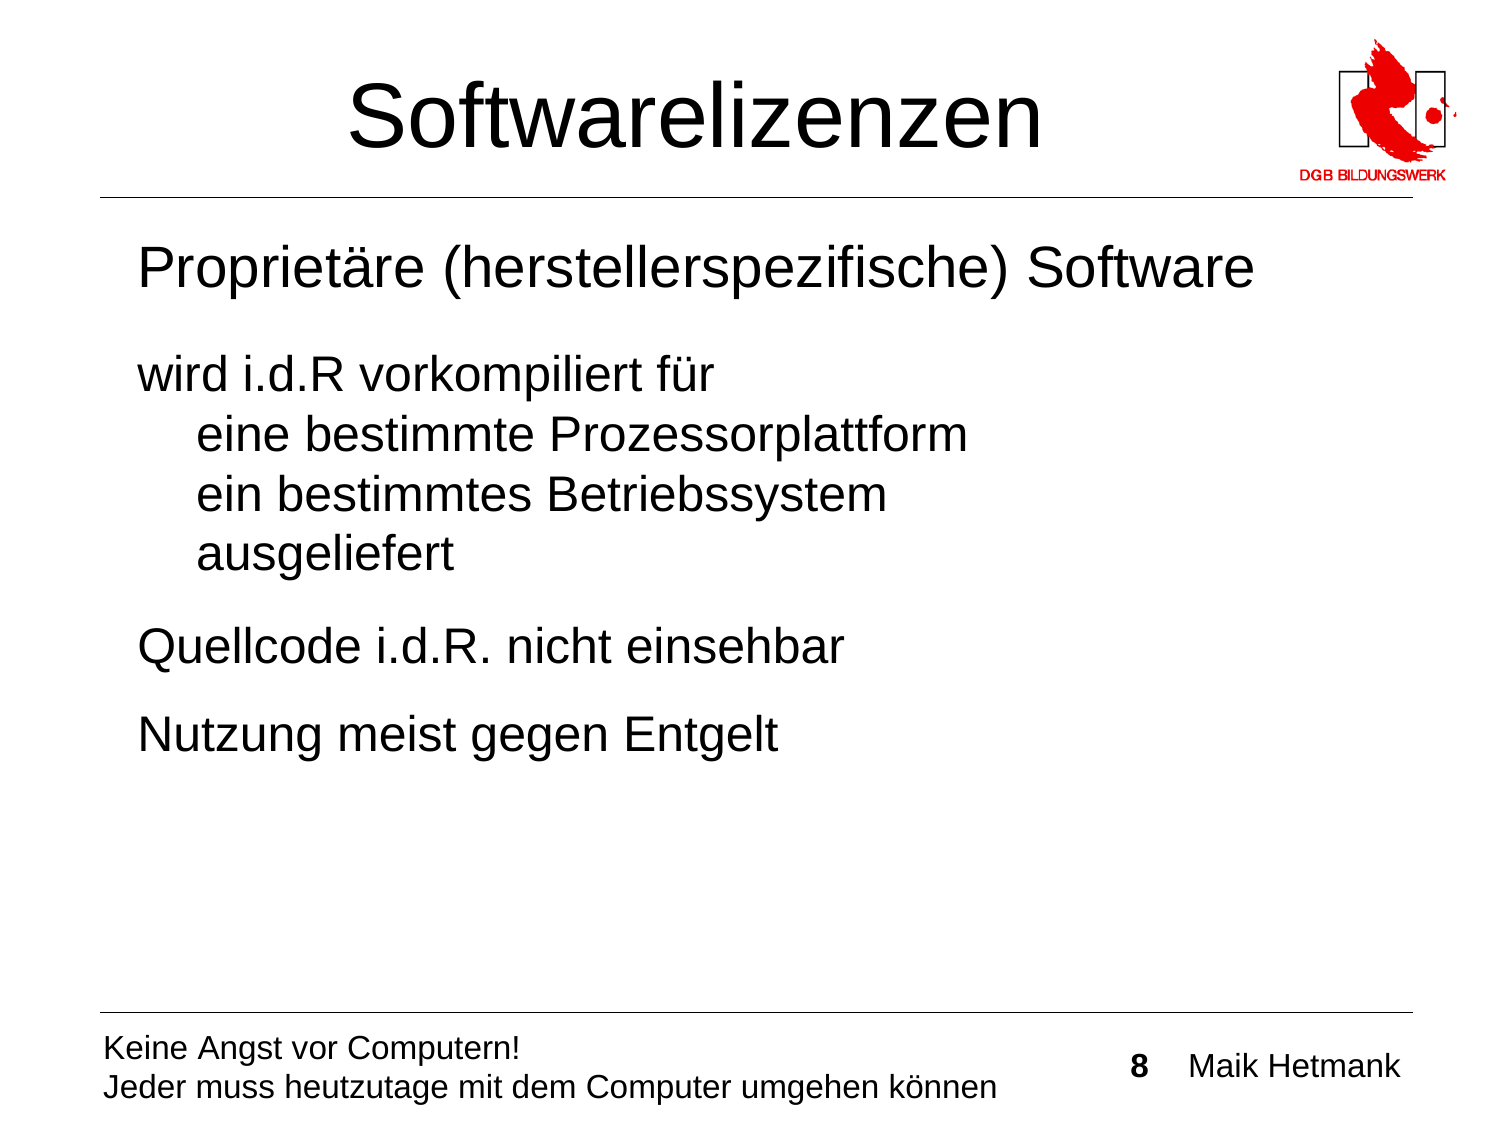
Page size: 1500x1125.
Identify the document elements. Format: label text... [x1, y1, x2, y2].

text_box Proprietäre (herstellerspezifische) Software [137, 230, 1407, 313]
title Softwarelizenzen [87, 49, 1305, 175]
text_box Quellcode i.d.R. nicht einsehbar [137, 614, 1407, 680]
text_box wird i.d.R vorkompiliert für eine bestimmte Prozessorplattform ein bestimmtes Betriebssystem ausgeliefert [137, 342, 1407, 578]
picture [1299, 37, 1457, 181]
text_box Nutzung meist gegen Entgelt [137, 702, 1407, 769]
